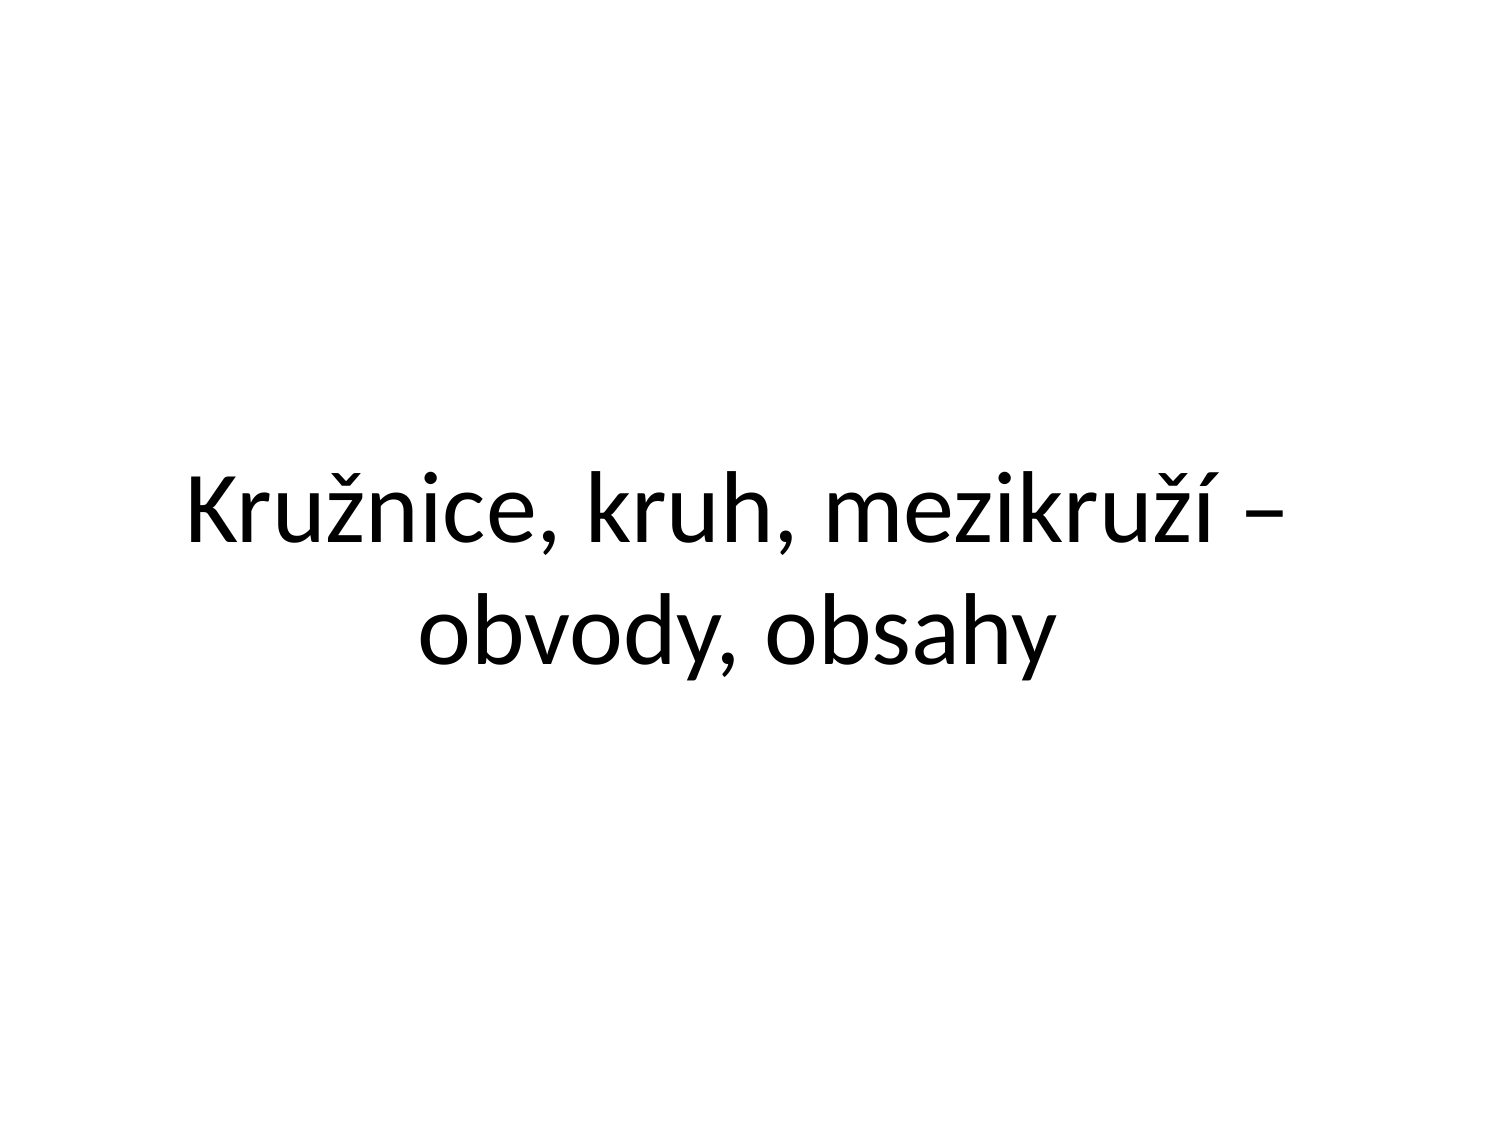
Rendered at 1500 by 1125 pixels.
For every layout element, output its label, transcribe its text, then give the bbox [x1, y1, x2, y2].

title Kružnice, kruh, mezikruží – obvody, obsahy [100, 432, 1376, 776]
